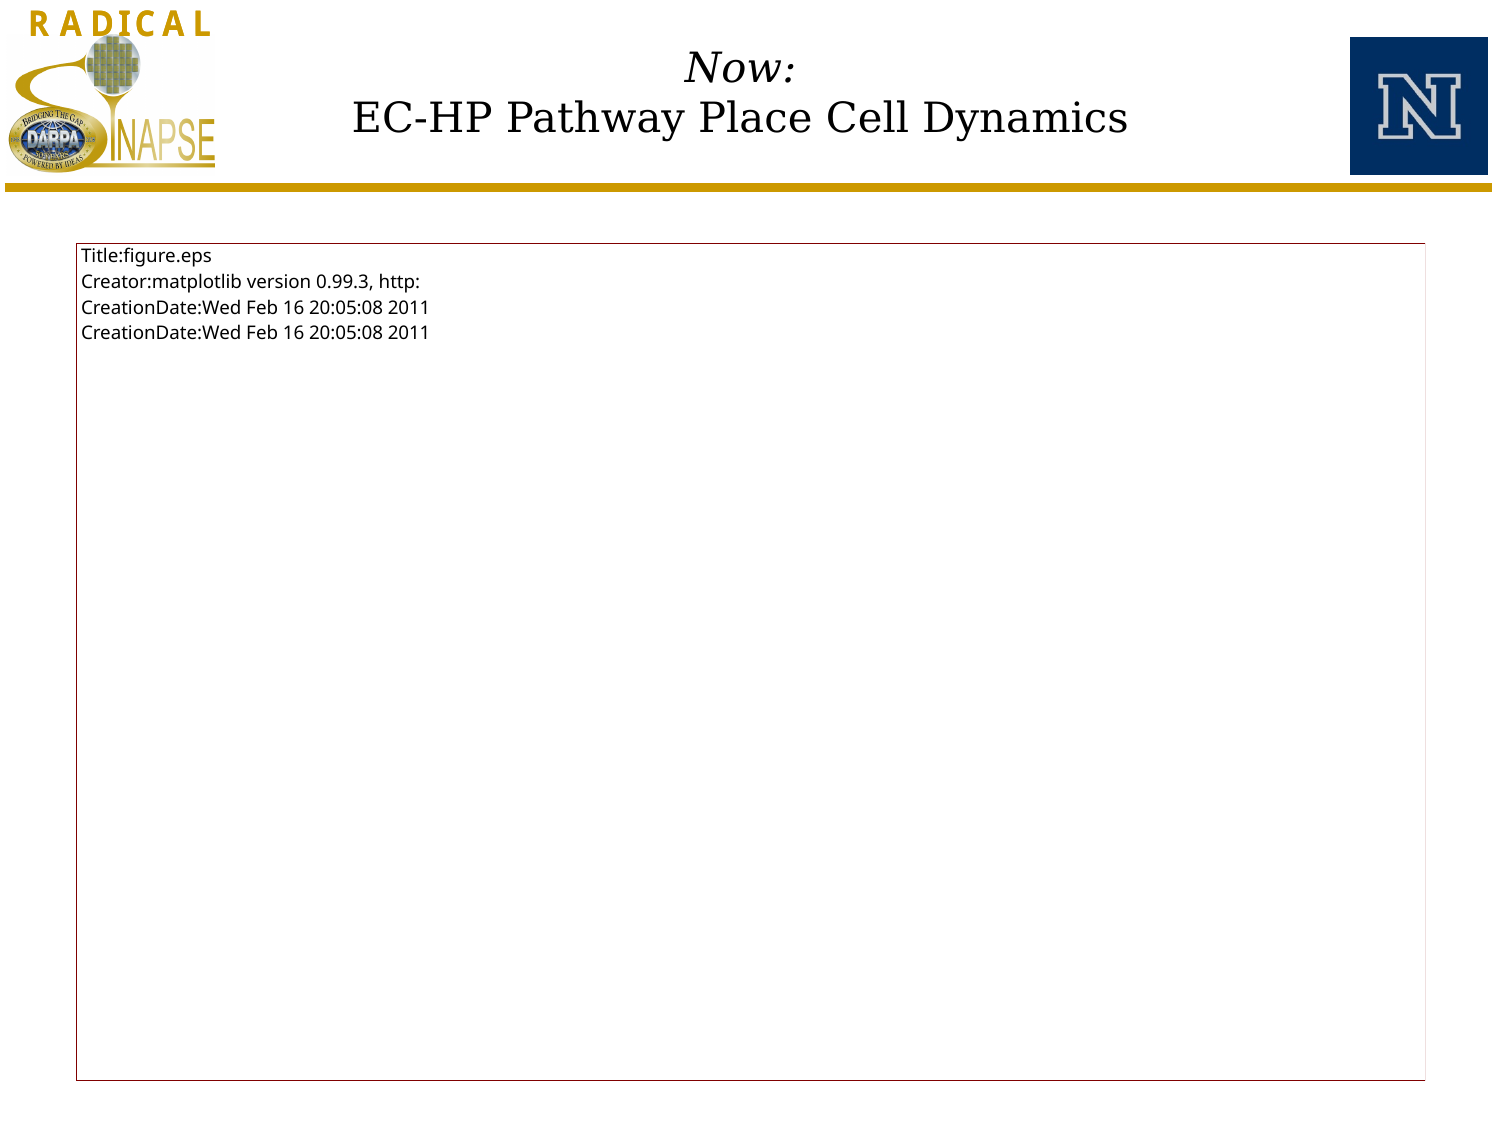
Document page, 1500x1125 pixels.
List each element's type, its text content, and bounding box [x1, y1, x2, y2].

picture [75, 241, 1426, 1081]
text_box Now: EC-HP Pathway Place Cell Dynamics [127, 33, 1354, 109]
picture [1350, 37, 1488, 175]
